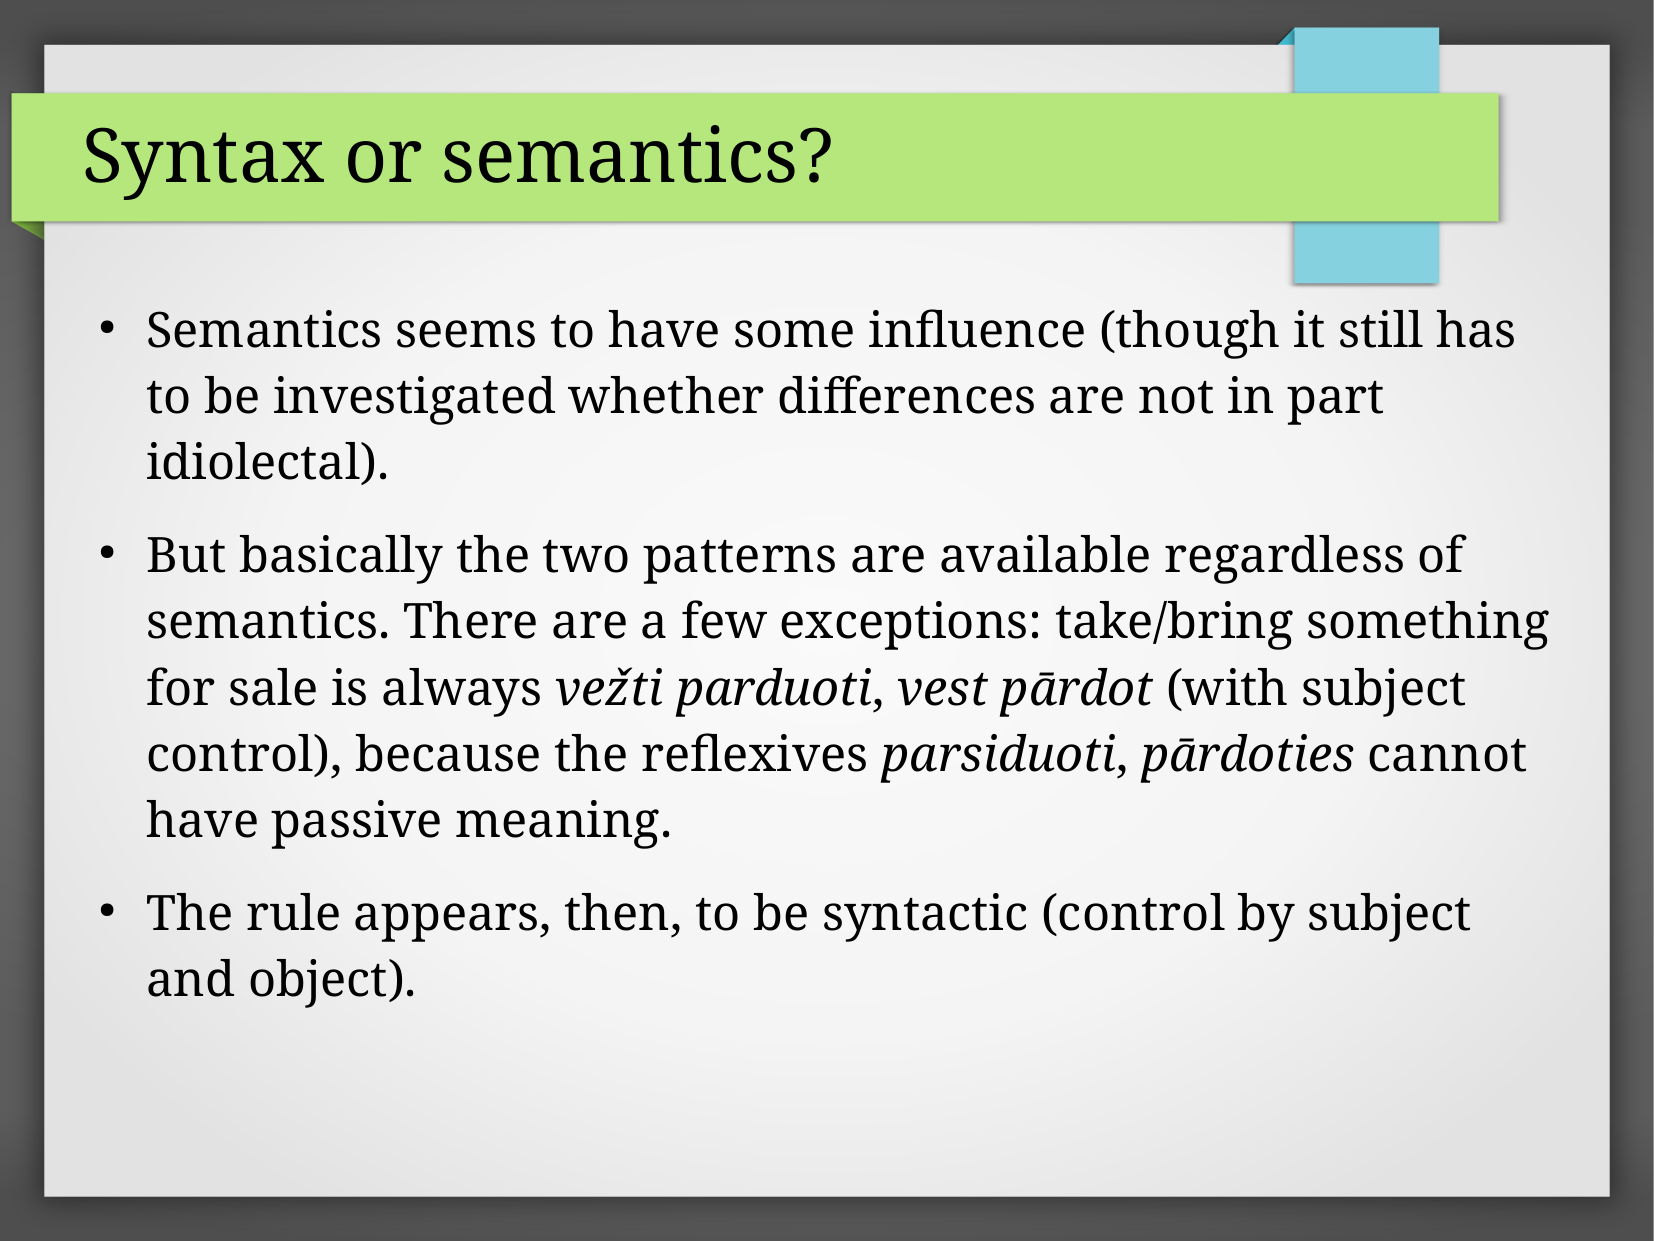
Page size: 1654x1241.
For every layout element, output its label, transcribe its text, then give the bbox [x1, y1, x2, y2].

title Syntax or semantics? [82, 94, 1264, 213]
list Semantics seems to have some influence (though it still has to be investigated whether differences are not in part idiolectal). But basically the two patterns are available regardless of semantics. There are a few exceptions: take/bring something for sale is always vežti parduoti, vest pārdot (with subject control), because the reflexives parsiduoti, pārdoties cannot have passive meaning. The rule appears, then, to be syntactic (control by subject and object). [82, 295, 1571, 1015]
picture [0, 0, 1654, 1241]
